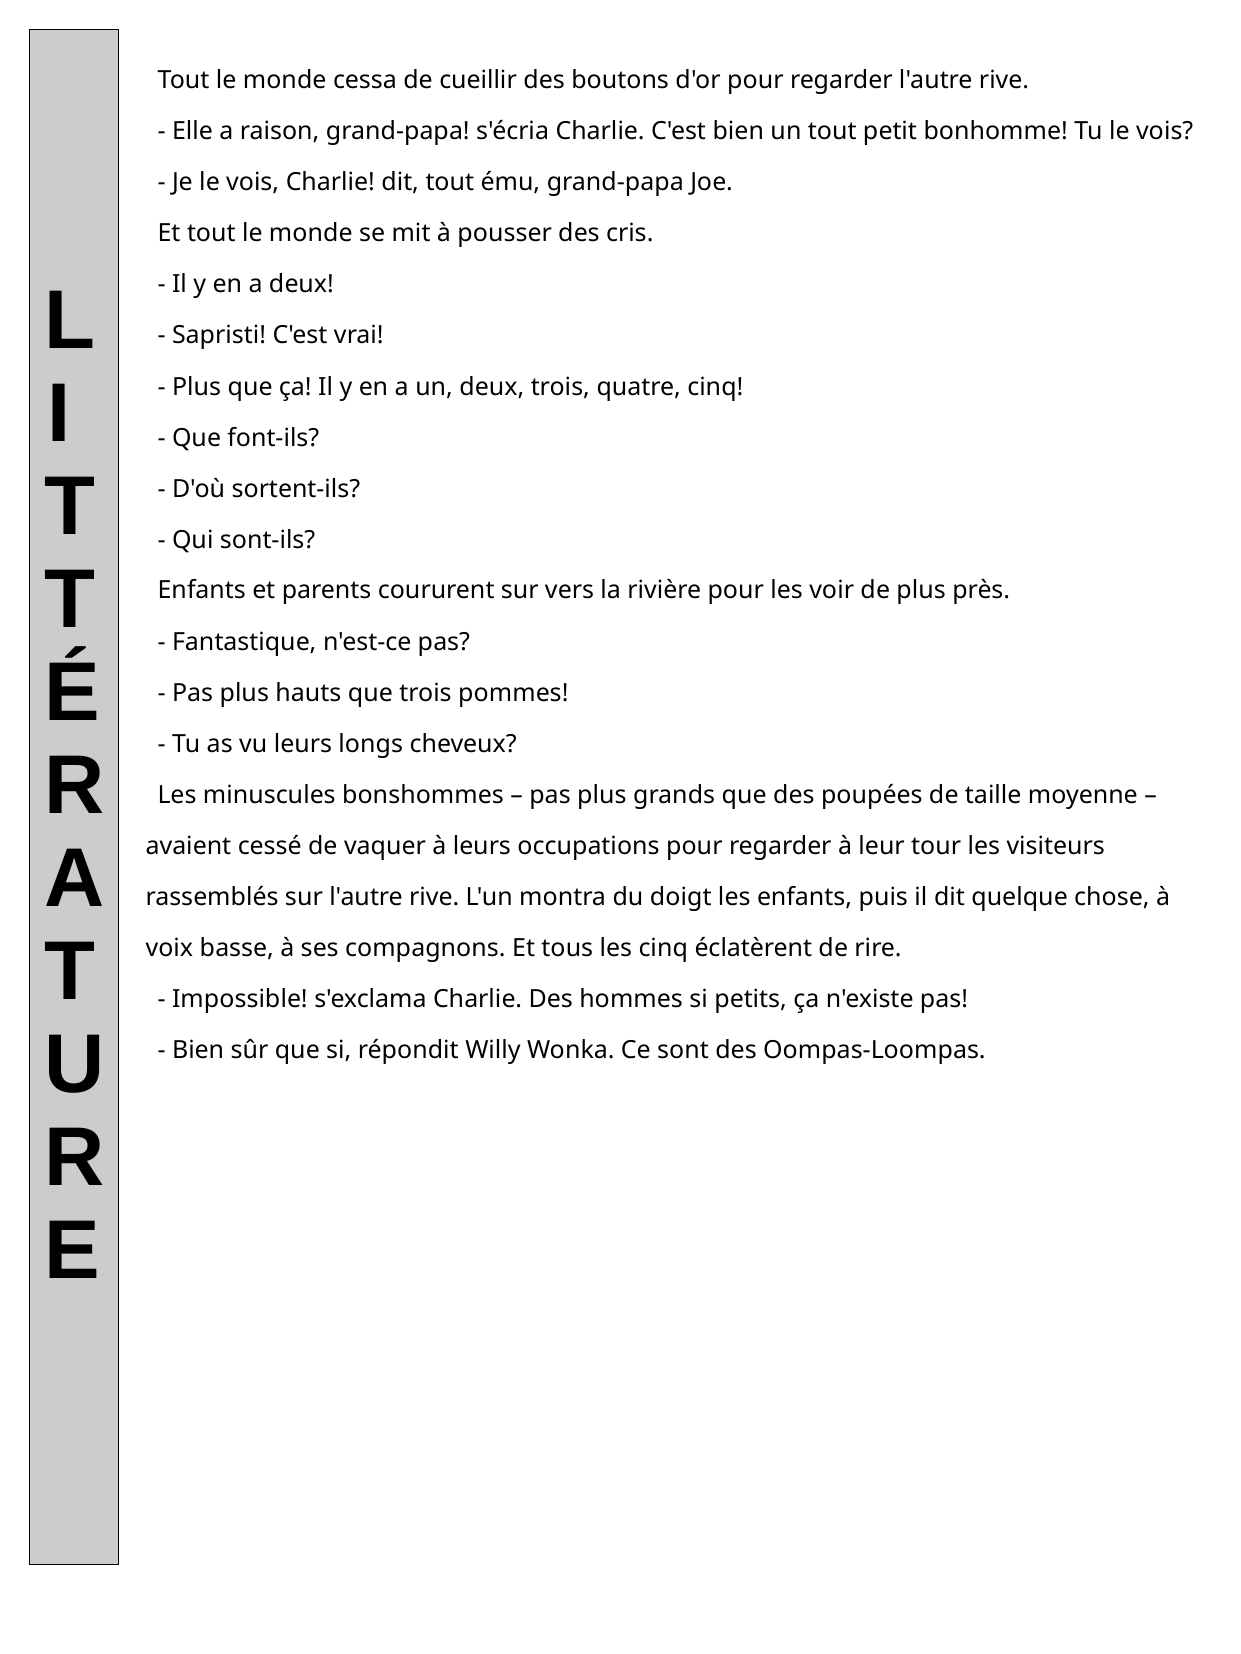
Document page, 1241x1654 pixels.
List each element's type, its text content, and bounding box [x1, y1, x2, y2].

text_box [29, 29, 119, 1565]
text_box LITTÉRATURE [29, 265, 89, 1304]
text_box Tout le monde cessa de cueillir des boutons d'or pour regarder l'autre rive. - Elle a raison, grand-papa! s'écria Charlie. C'est bien un tout petit bonhomme! Tu le vois? - Je le vois, Charlie! dit, tout ému, grand-papa Joe. Et tout le monde se mit à pousser des cris. - Il y en a deux! - Sapristi! C'est vrai! - Plus que ça! Il y en a un, deux, trois, quatre, cinq! - Que font-ils? - D'où sortent-ils? - Qui sont-ils? Enfants et parents coururent sur vers la rivière pour les voir de plus près. - Fantastique, n'est-ce pas? - Pas plus hauts que trois pommes! - Tu as vu leurs longs cheveux? Les minuscules bonshommes – pas plus grands que des poupées de taille moyenne – avaient cessé de vaquer à leurs occupations pour regarder à leur tour les visiteurs rassemblés sur l'autre rive. L'un montra du doigt les enfants, puis il dit quelque chose, à voix basse, à ses compagnons. Et tous les cinq éclatèrent de rire. - Impossible! s'exclama Charlie. Des hommes si petits, ça n'existe pas! - Bien sûr que si, répondit Willy Wonka. Ce sont des Oompas-Loompas. [118, 30, 1211, 1183]
